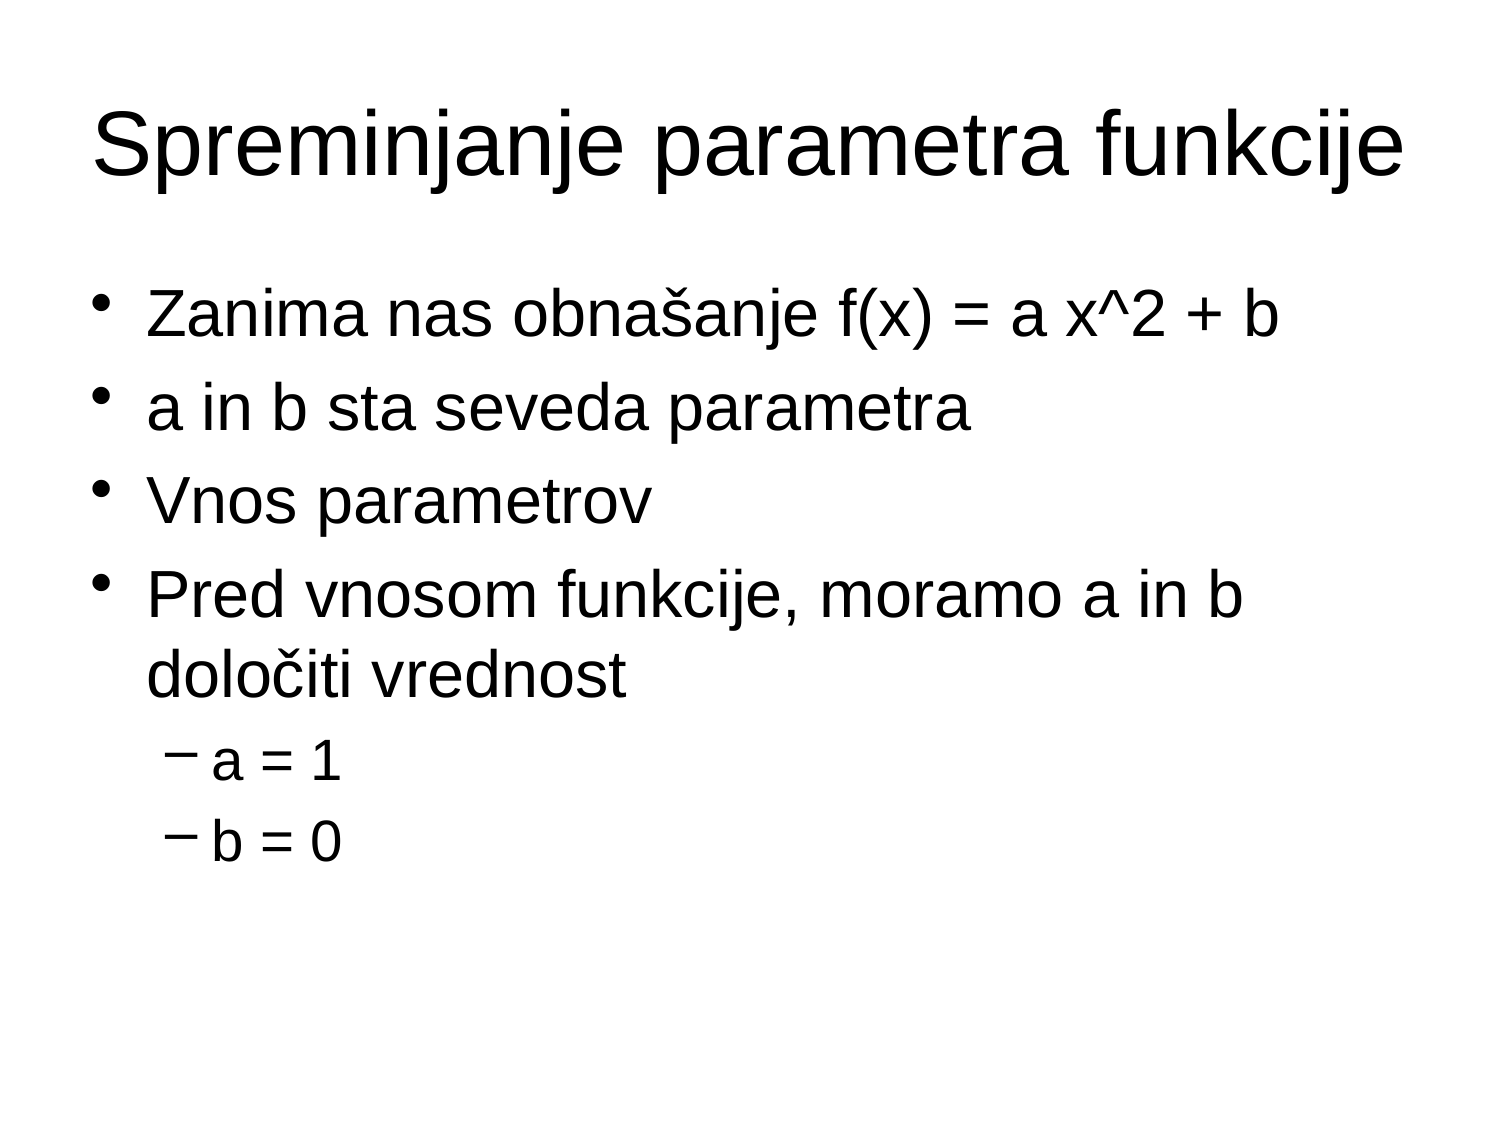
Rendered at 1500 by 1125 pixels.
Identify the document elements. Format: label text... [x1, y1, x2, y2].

title Spreminjanje parametra funkcije [75, 45, 1425, 233]
list Zanima nas obnašanje f(x) = a x^2 + b a in b sta seveda parametra Vnos parametrov Pred vnosom funkcije, moramo a in b določiti vrednost a = 1 b = 0 [75, 262, 1425, 1005]
